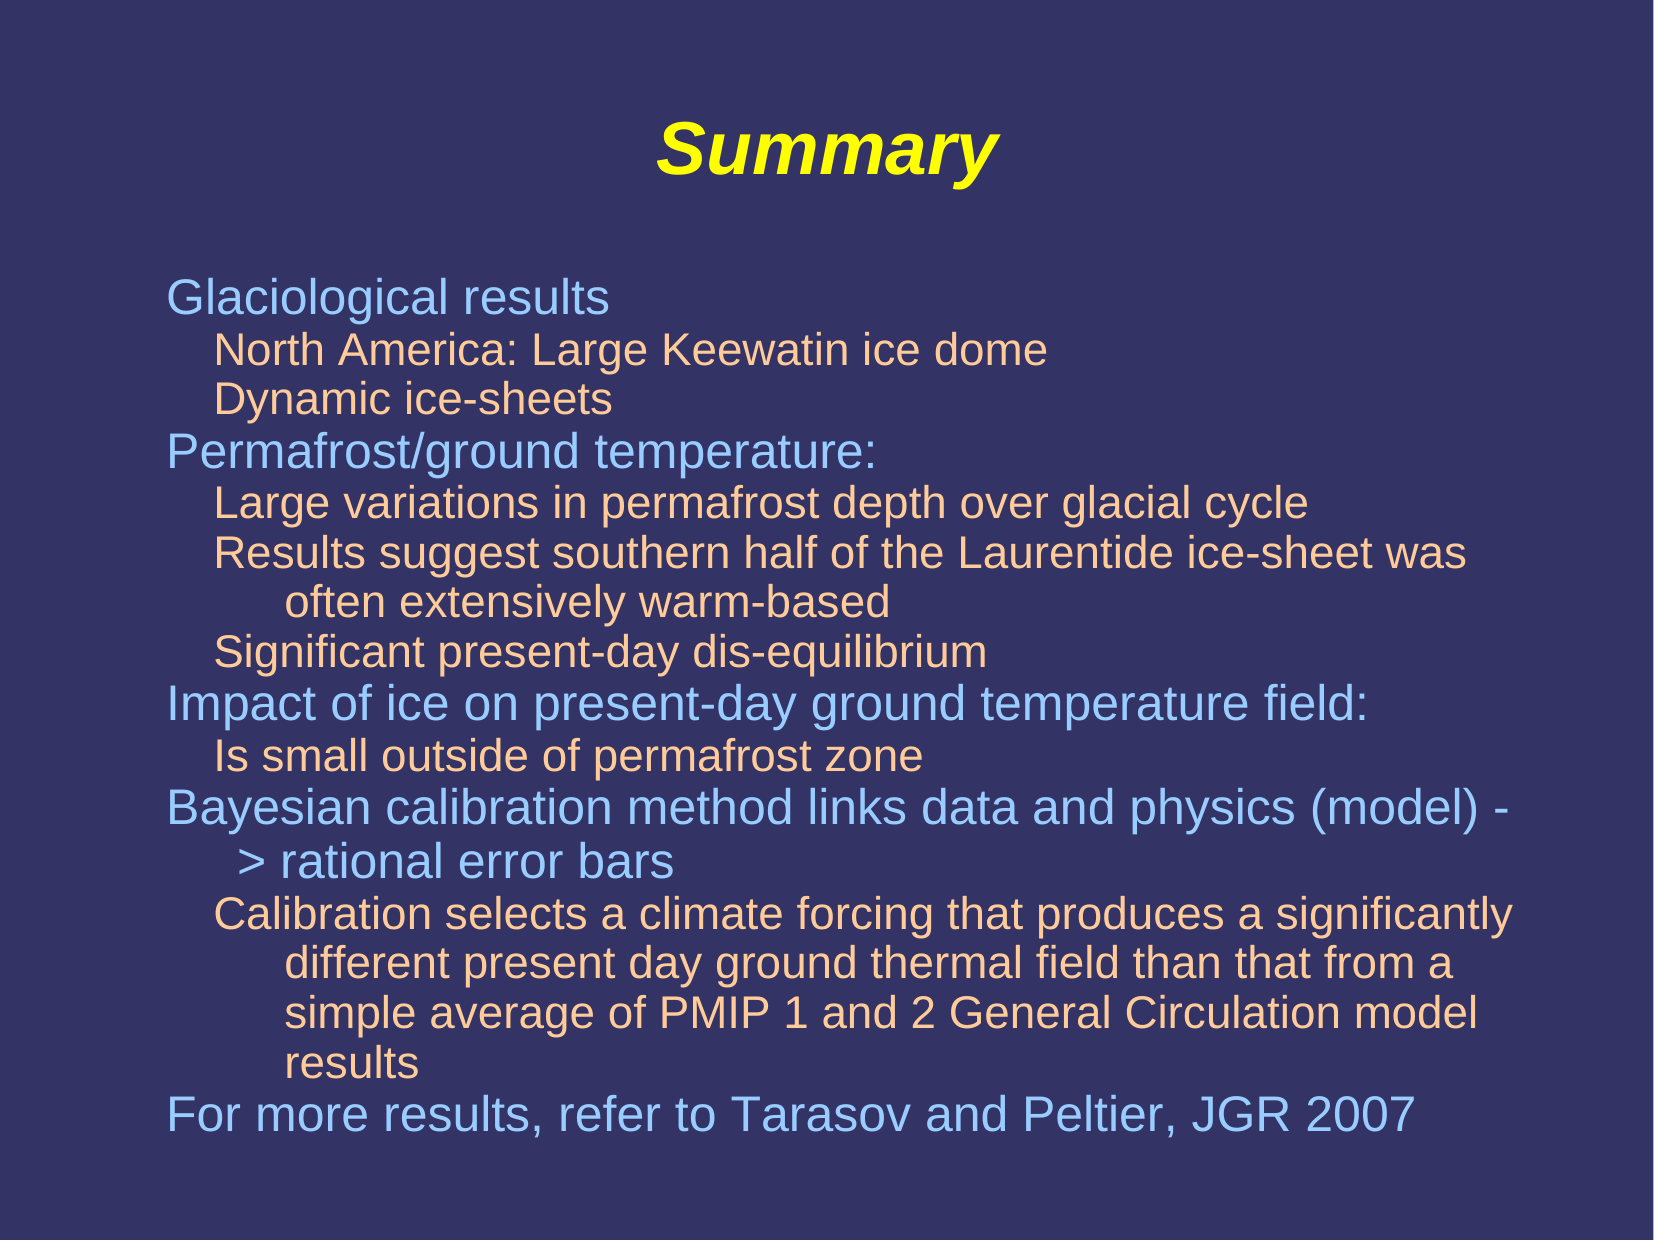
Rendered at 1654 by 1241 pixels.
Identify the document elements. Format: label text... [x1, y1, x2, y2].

list Glaciological results North America: Large Keewatin ice dome Dynamic ice-sheets Permafrost/ground temperature: Large variations in permafrost depth over glacial cycle Results suggest southern half of the Laurentide ice-sheet was often extensively warm-based Significant present-day dis-equilibrium Impact of ice on present-day ground temperature field: Is small outside of permafrost zone Bayesian calibration method links data and physics (model) -> rational error bars Calibration selects a climate forcing that produces a significantly different present day ground thermal field than that from a simple average of PMIP 1 and 2 General Circulation model results For more results, refer to Tarasov and Peltier, JGR 2007 [154, 271, 1536, 1159]
title Summary [121, 49, 1534, 250]
